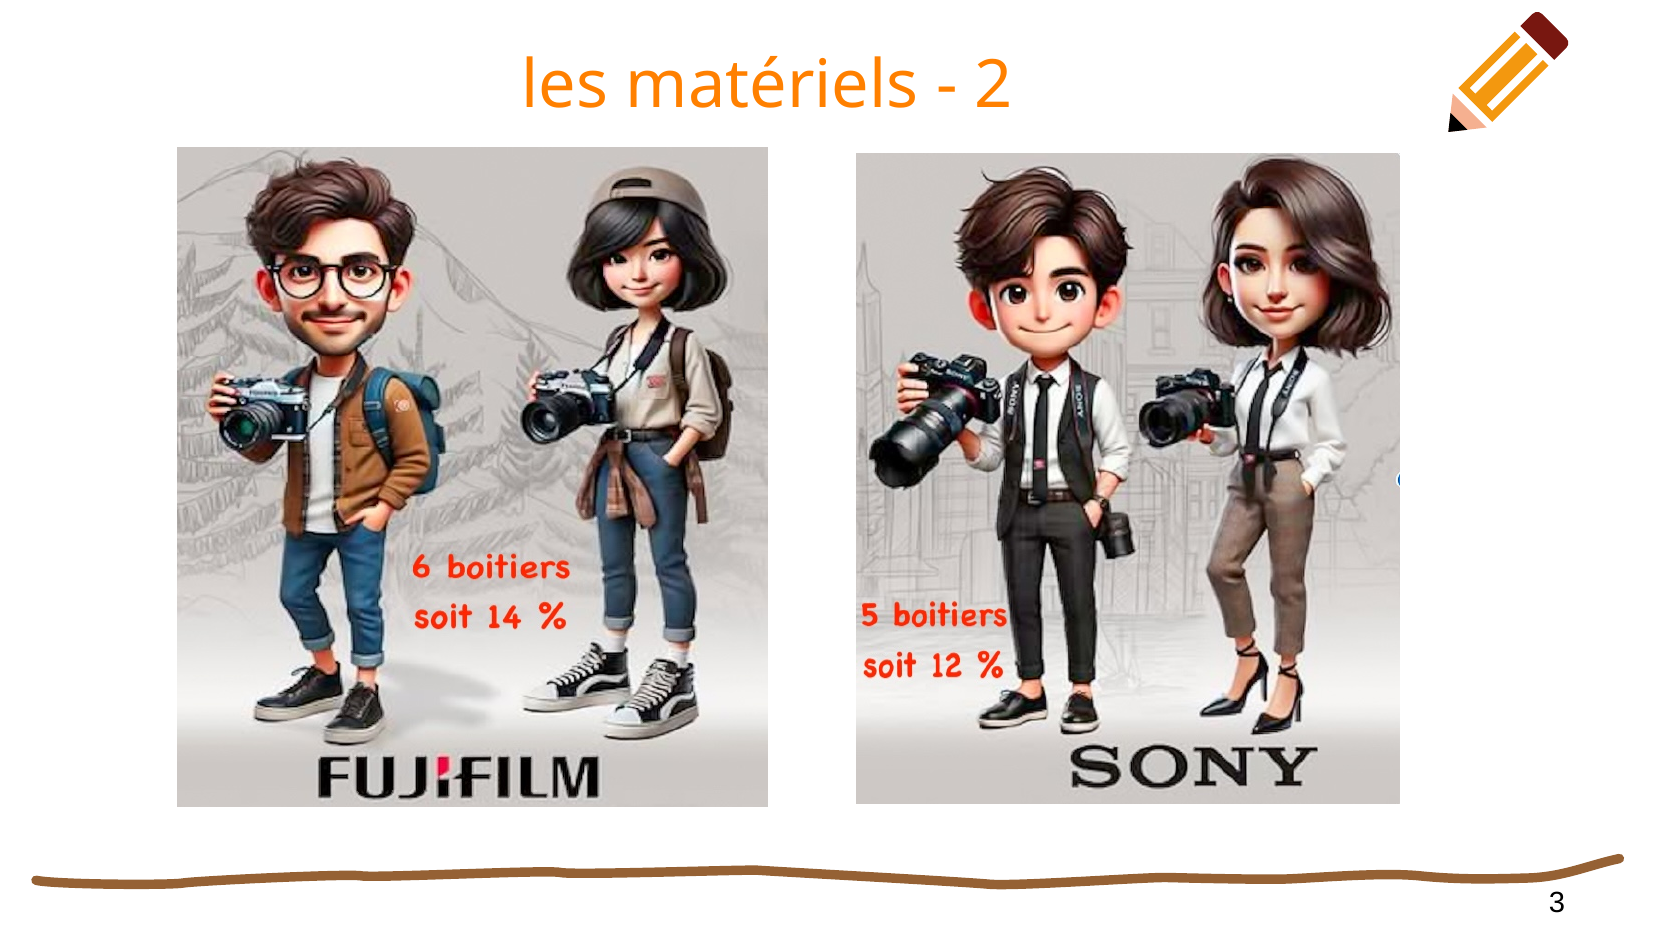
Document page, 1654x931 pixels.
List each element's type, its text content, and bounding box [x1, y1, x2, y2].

title les matériels - 2 [88, 29, 1447, 133]
picture [177, 147, 768, 807]
picture [856, 153, 1400, 804]
